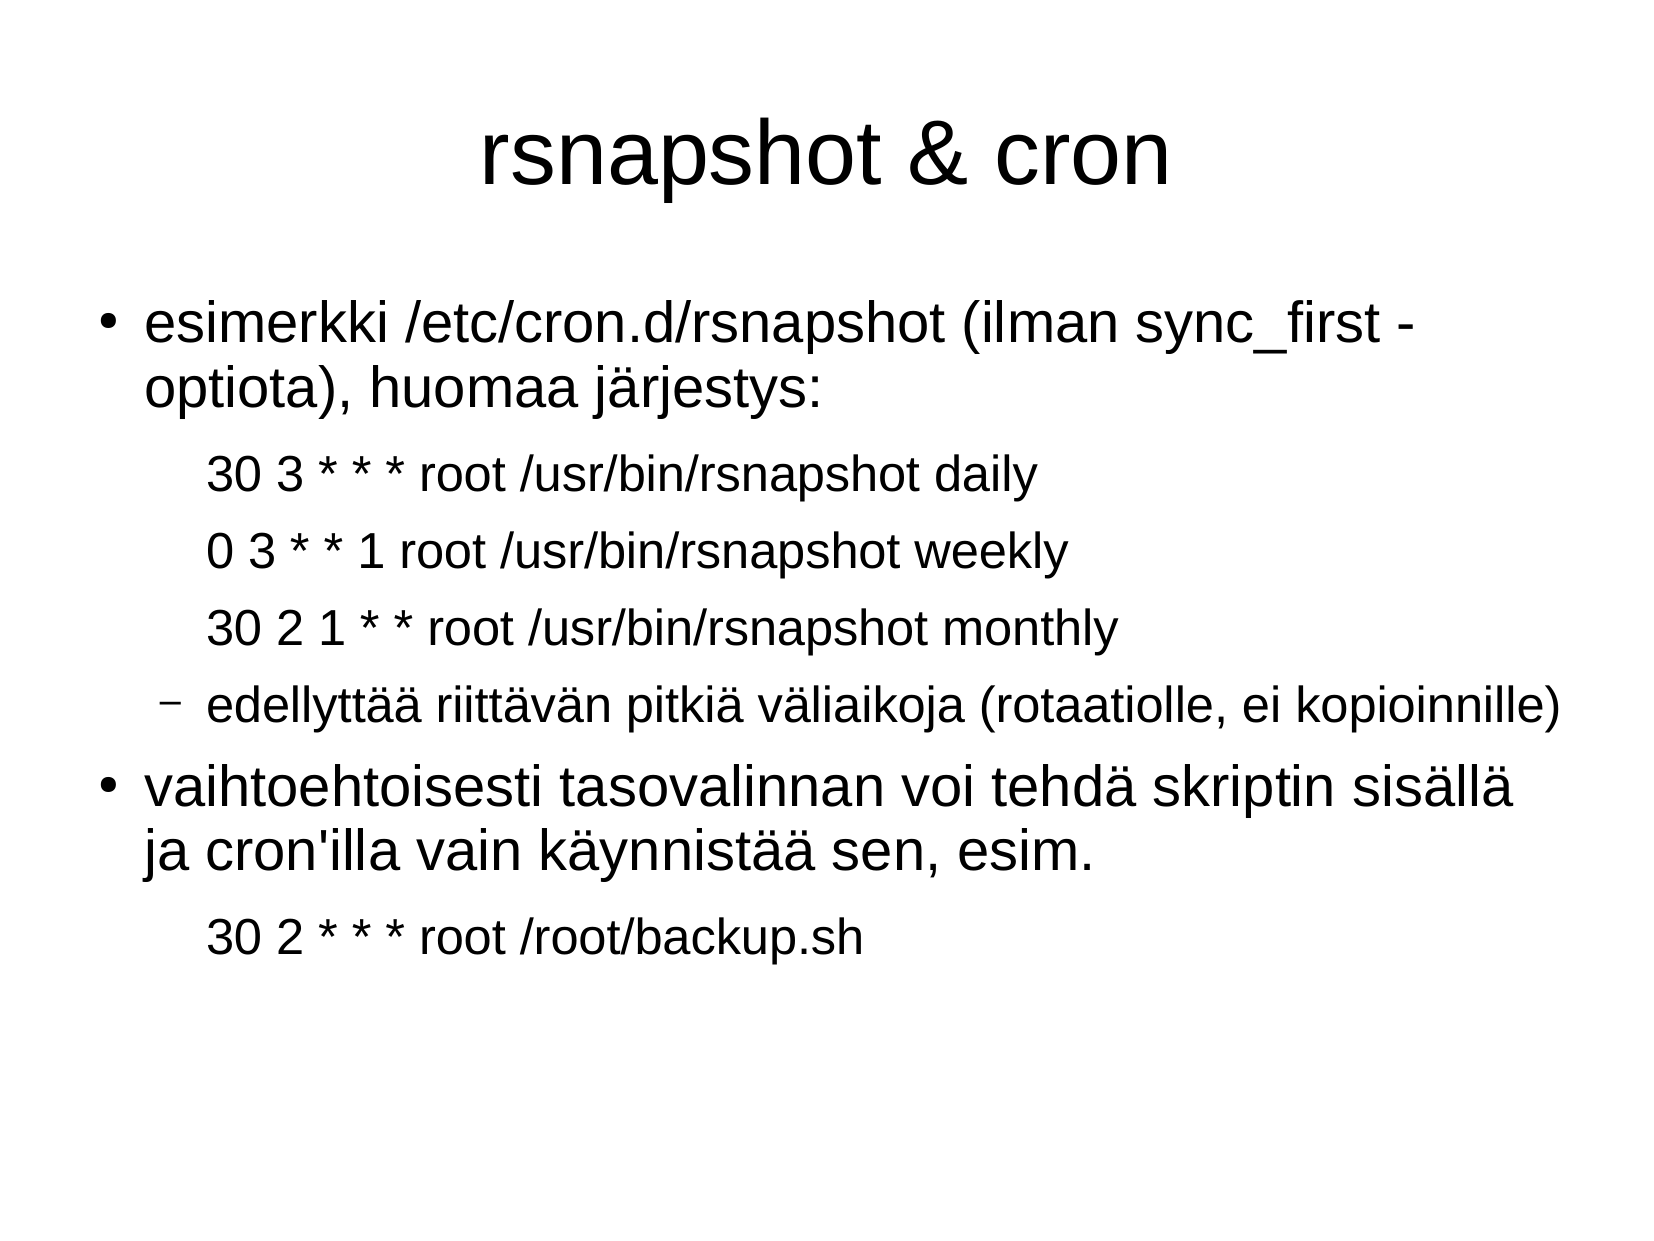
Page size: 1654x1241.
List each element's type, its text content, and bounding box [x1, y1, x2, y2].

list esimerkki /etc/cron.d/rsnapshot (ilman sync_first -optiota), huomaa järjestys: 30 3 * * * root /usr/bin/rsnapshot daily 0 3 * * 1 root /usr/bin/rsnapshot weekly 30 2 1 * * root /usr/bin/rsnapshot monthly edellyttää riittävän pitkiä väliaikoja (rotaatiolle, ei kopioinnille) vaihtoehtoisesti tasovalinnan voi tehdä skriptin sisällä ja cron'illa vain käynnistää sen, esim. 30 2 * * * root /root/backup.sh [82, 290, 1571, 1010]
title rsnapshot & cron [82, 49, 1571, 257]
